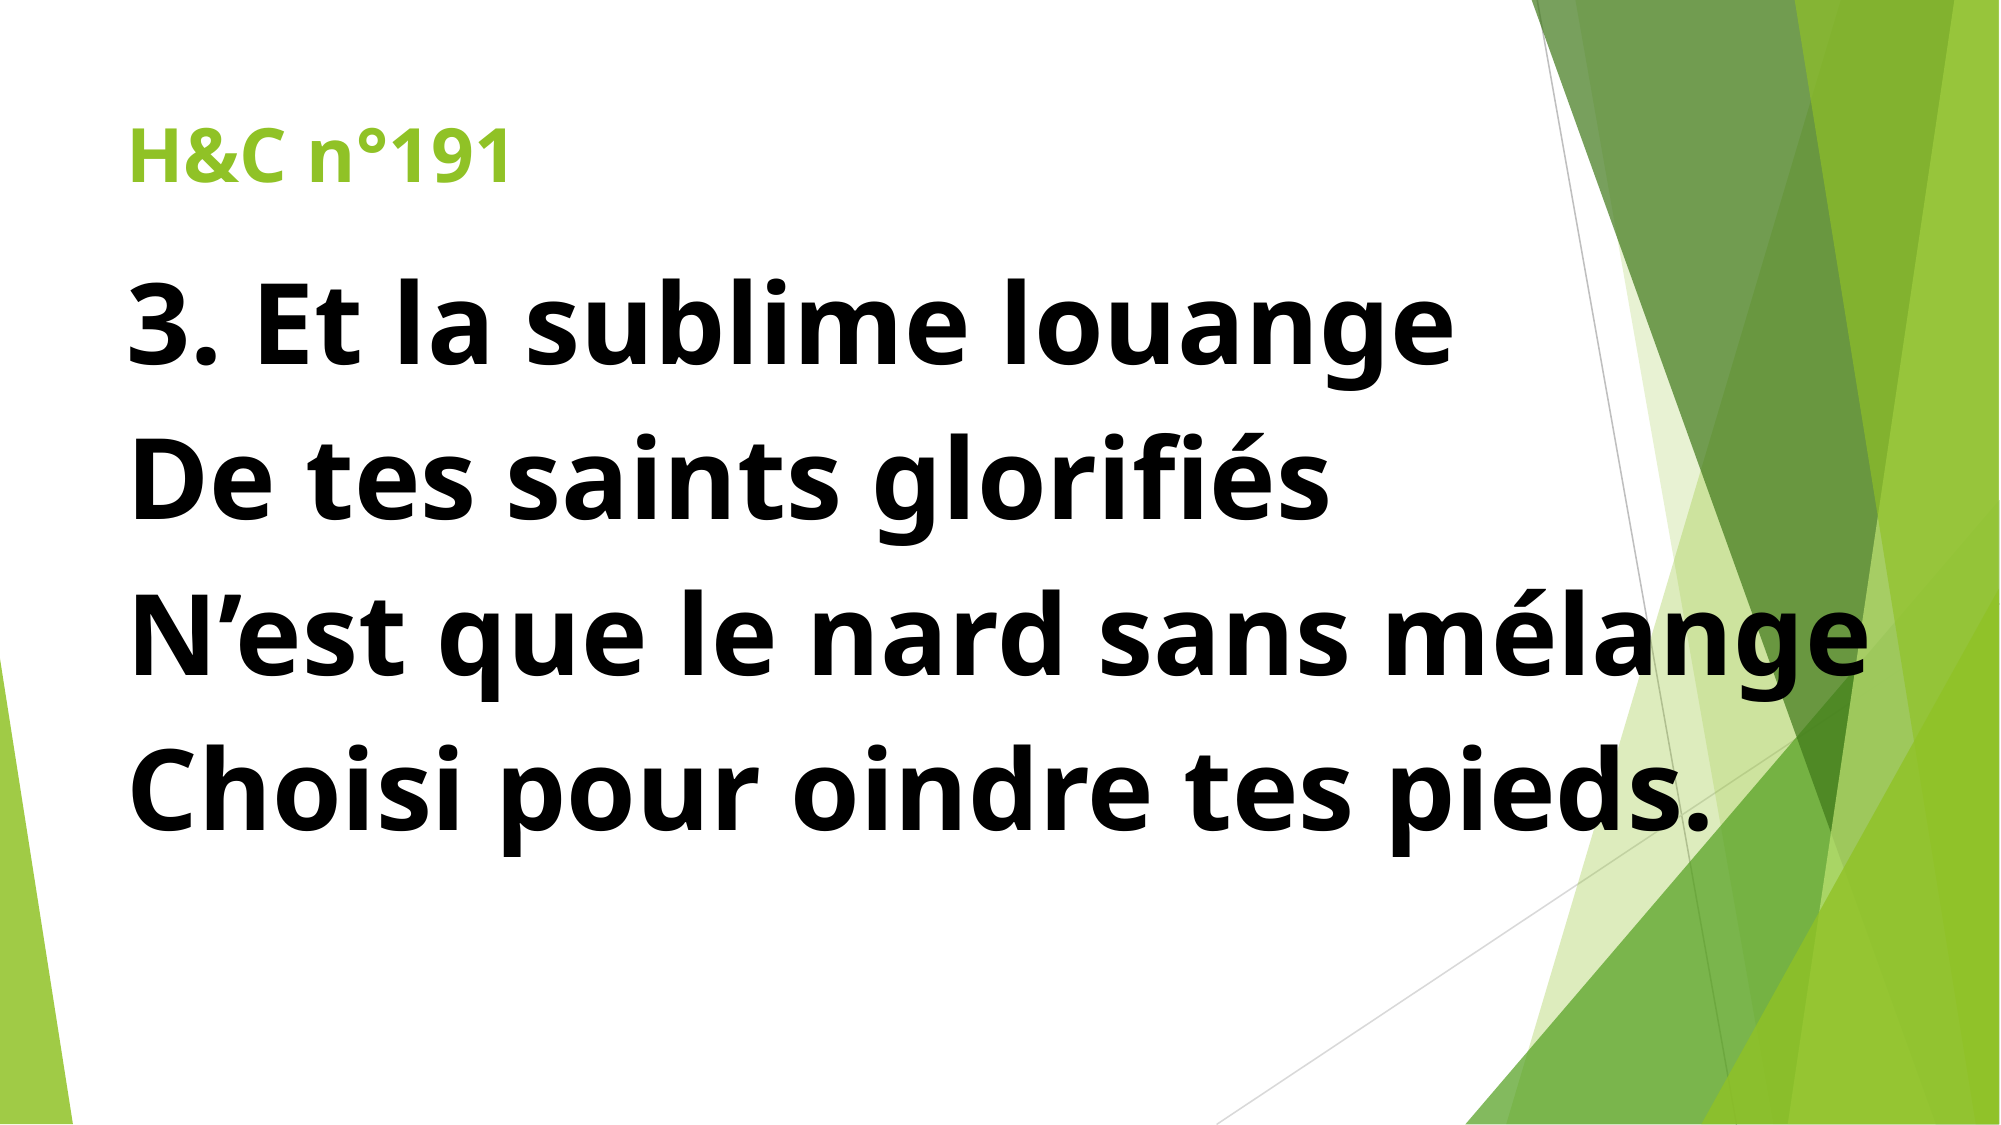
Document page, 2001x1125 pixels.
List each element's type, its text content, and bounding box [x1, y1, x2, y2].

text_box 3. Et la sublime louange De tes saints glorifiés N’est que le nard sans mélange Choisi pour oindre tes pieds. [111, 224, 1949, 1063]
text_box H&C n°191 [111, 99, 1522, 224]
